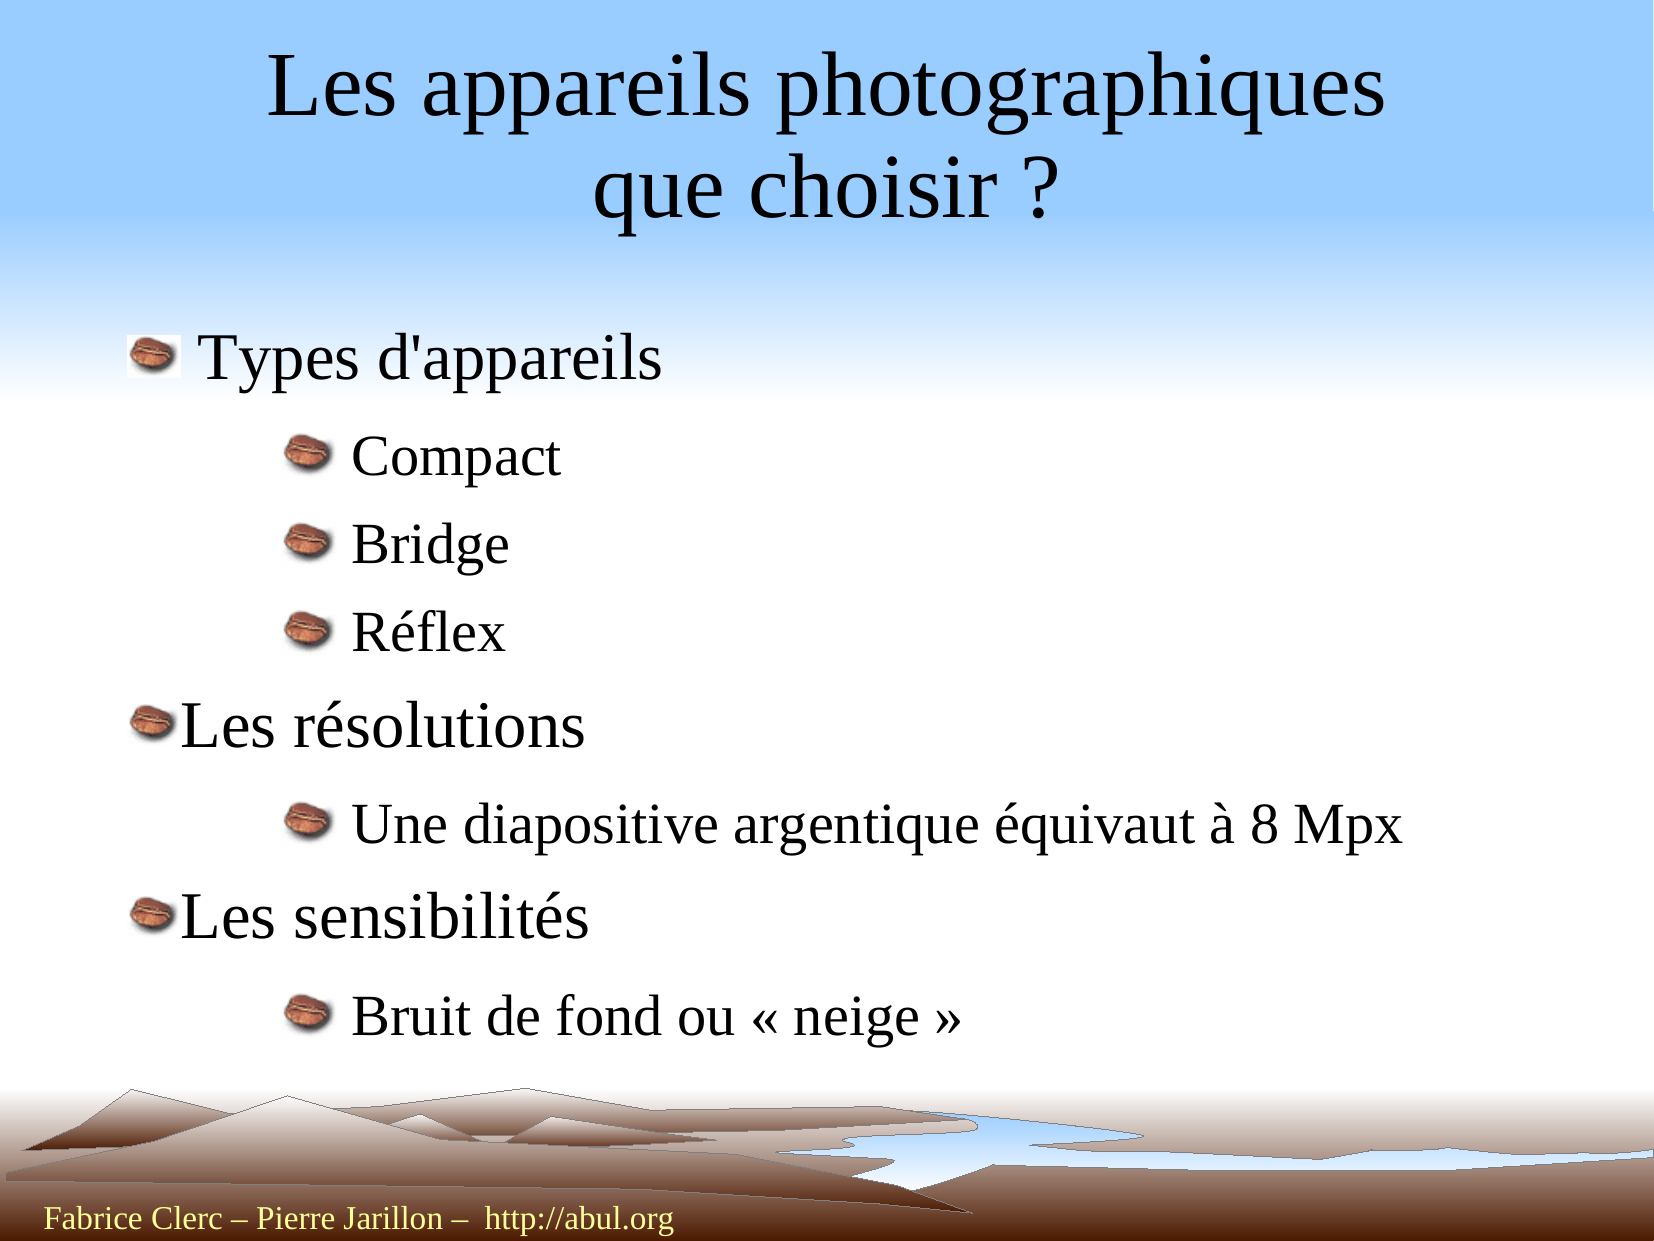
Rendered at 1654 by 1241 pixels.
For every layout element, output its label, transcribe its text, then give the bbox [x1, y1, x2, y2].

list Types d'appareils Compact Bridge Réflex Les résolutions Une diapositive argentique équivaut à 8 Mpx Les sensibilités Bruit de fond ou « neige » [115, 319, 1528, 1159]
title Les appareils photographiques que choisir ? [121, 33, 1534, 237]
